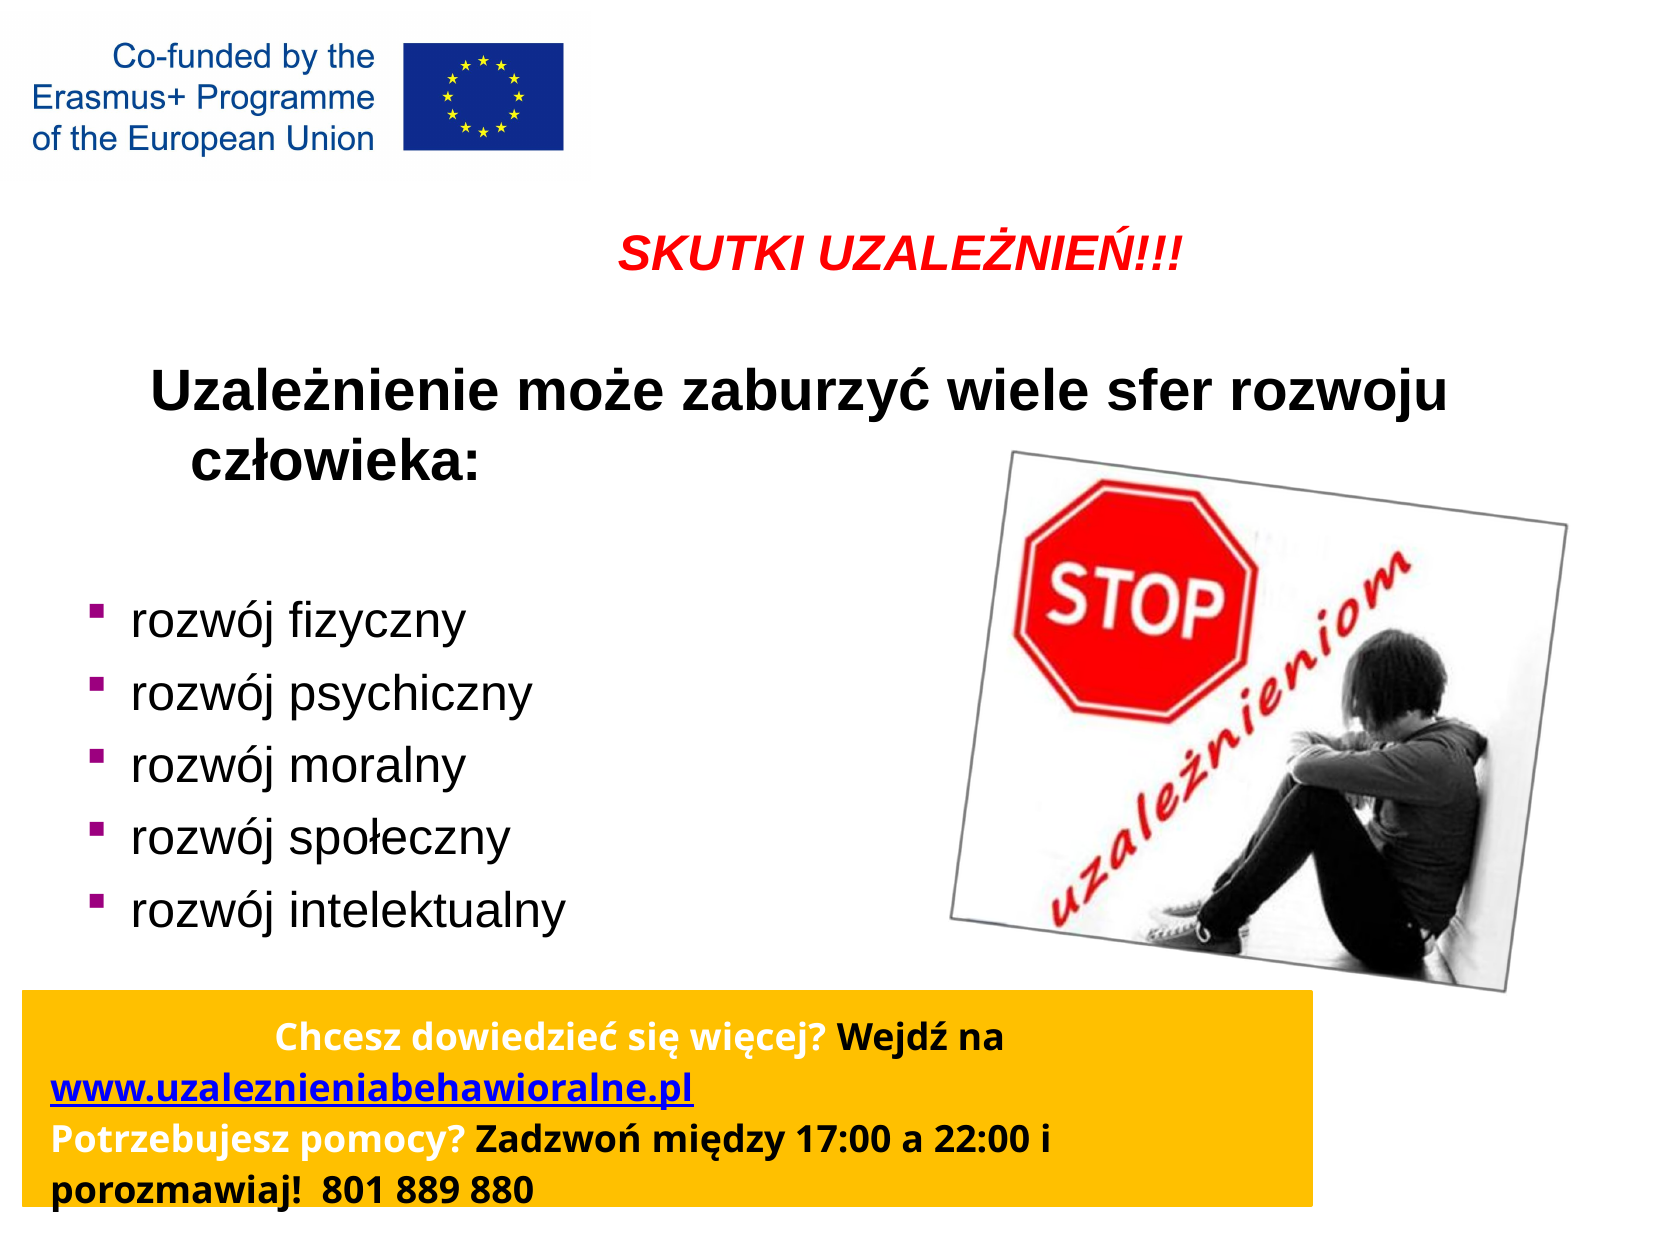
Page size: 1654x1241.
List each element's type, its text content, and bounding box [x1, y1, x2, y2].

picture [0, 11, 591, 181]
text_box Chcesz dowiedzieć się więcej? Wejdź na www.uzaleznieniabehawioralne.pl Potrzebujesz pomocy? Zadzwoń między 17:00 a 22:00 i porozmawiaj! 801 889 880 [35, 1002, 1312, 1205]
title SKUTKI UZALEŻNIEŃ!!! [212, 129, 1619, 284]
list Uzależnienie może zaburzyć wiele sfer rozwoju człowieka: rozwój fizyczny rozwój psychiczny rozwój moralny rozwój społeczny rozwój intelektualny [70, 345, 1560, 1158]
picture [947, 448, 1571, 997]
text_box [23, 992, 1312, 1205]
